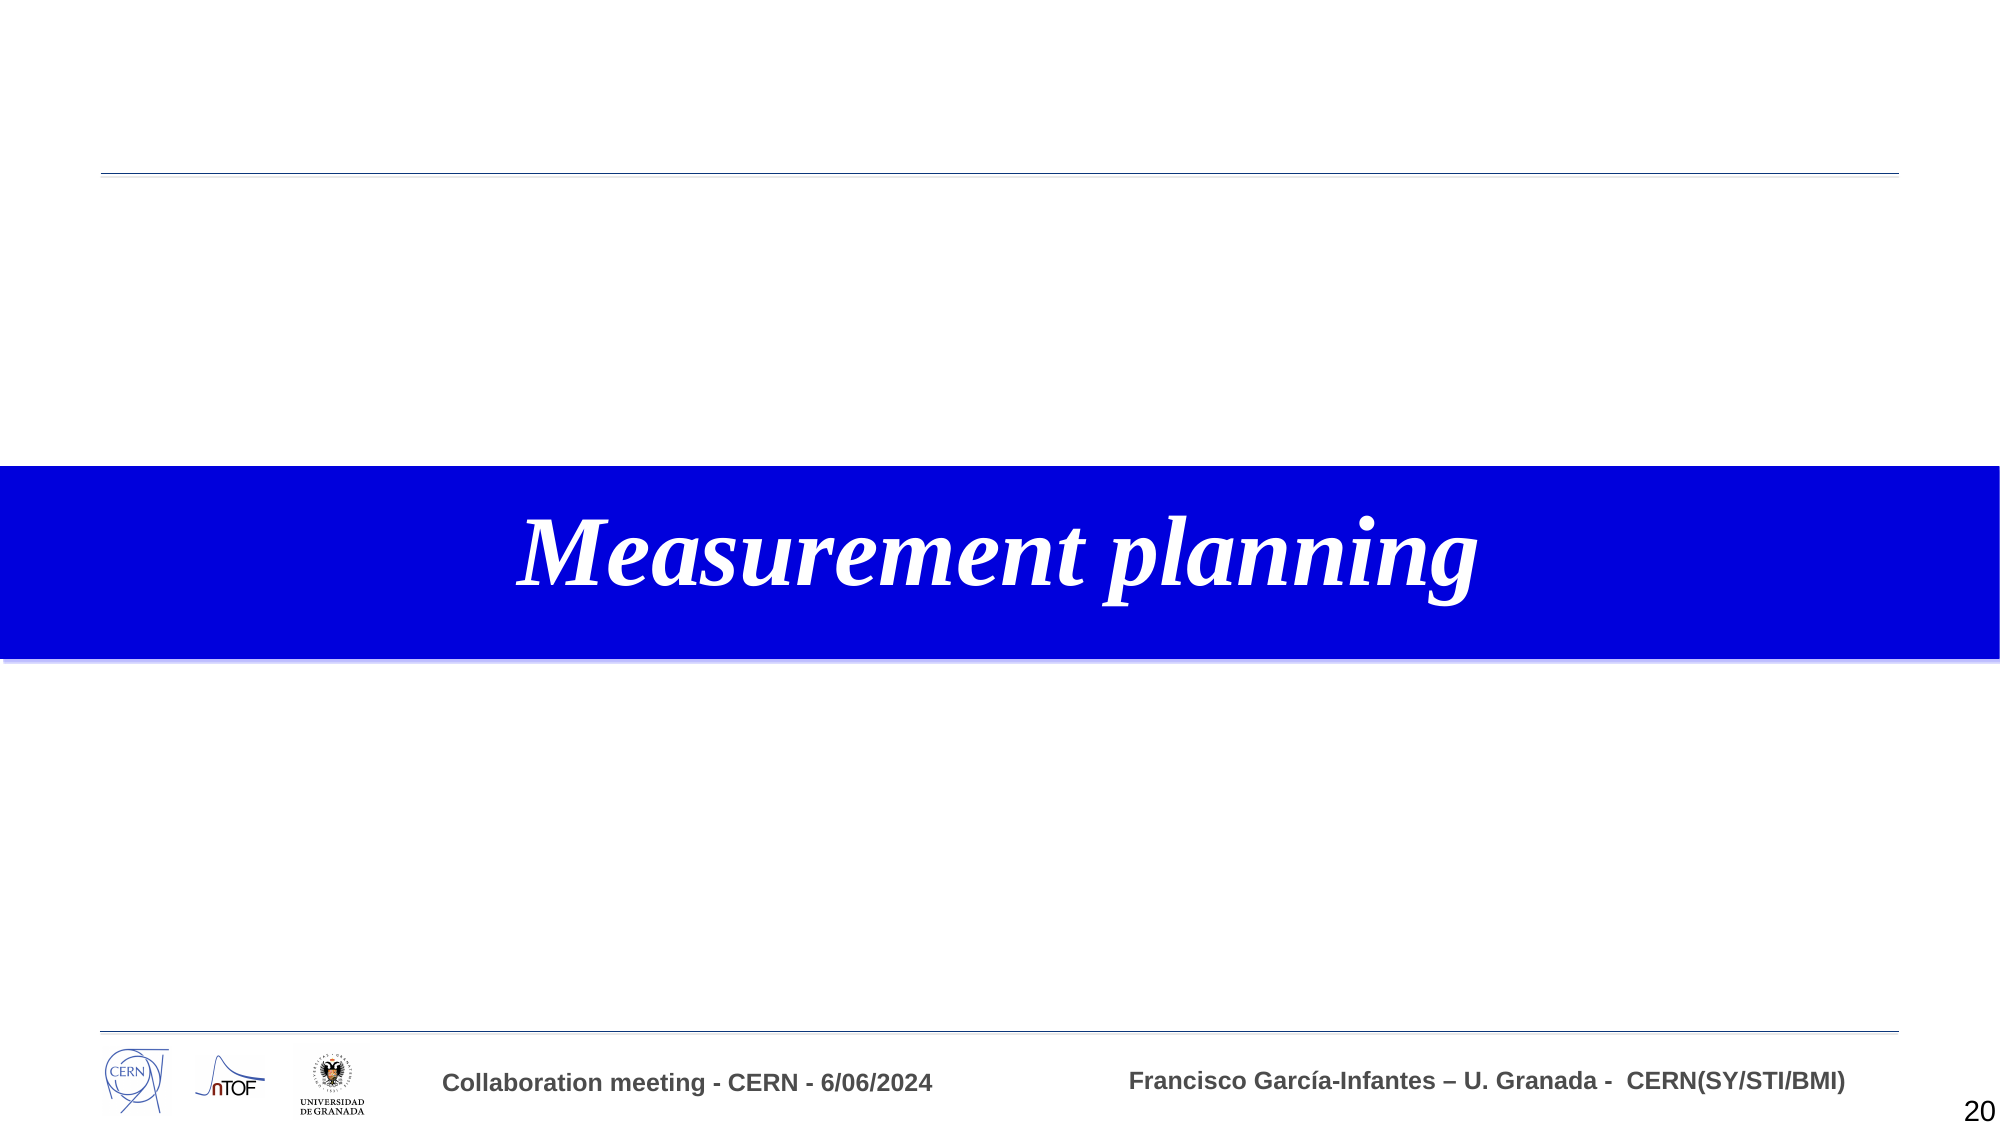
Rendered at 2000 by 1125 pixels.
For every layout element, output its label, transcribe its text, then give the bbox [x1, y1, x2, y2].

text_box 20 [1948, 1079, 2000, 1125]
picture [293, 1043, 370, 1120]
text_box Francisco García-Infantes – U. Granada - CERN(SY/STI/BMI) [1100, 1040, 1876, 1122]
picture [195, 1055, 265, 1098]
text_box [0, 466, 2000, 659]
picture [102, 1046, 172, 1116]
text_box Measurement planning [502, 488, 1497, 615]
text_box Collaboration meeting - CERN - 6/06/2024 [400, 1040, 976, 1125]
